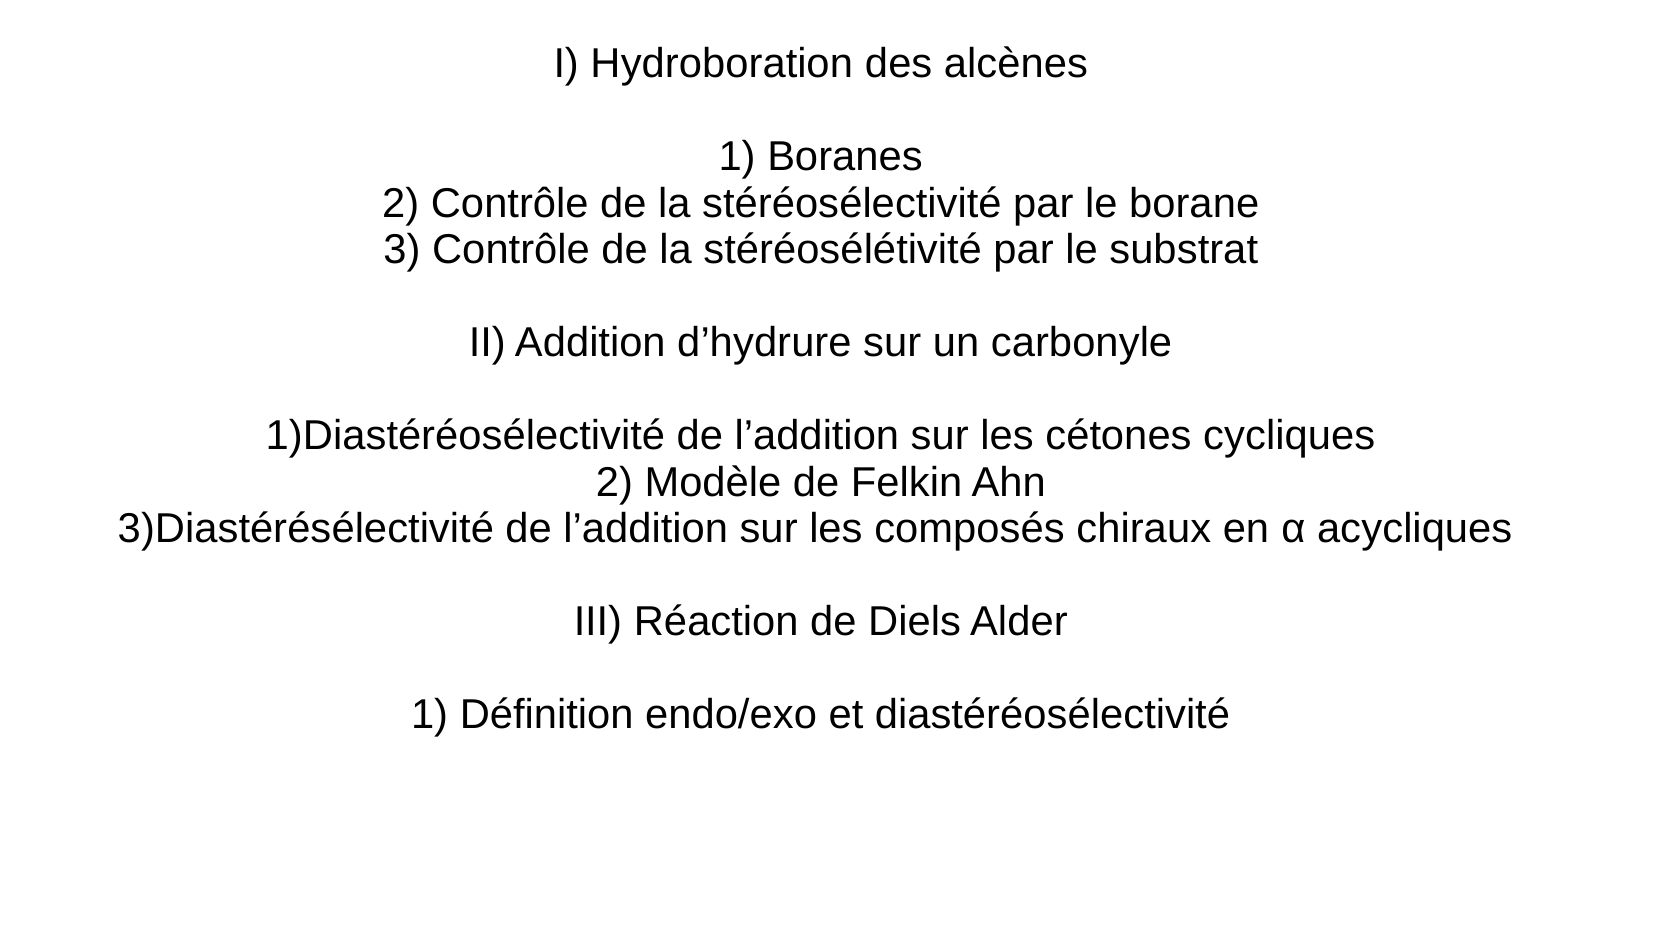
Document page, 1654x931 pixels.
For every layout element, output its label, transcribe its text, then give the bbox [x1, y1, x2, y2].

text_box I) Hydroboration des alcènes 1) Boranes 2) Contrôle de la stéréosélectivité par le borane 3) Contrôle de la stéréosélétivité par le substrat II) Addition d’hydrure sur un carbonyle 1)Diastéréosélectivité de l’addition sur les cétones cycliques 2) Modèle de Felkin Ahn 3)Diastérésélectivité de l’addition sur les composés chiraux en α acycliques III) Réaction de Diels Alder 1) Définition endo/exo et diastéréosélectivité [70, 40, 1571, 931]
